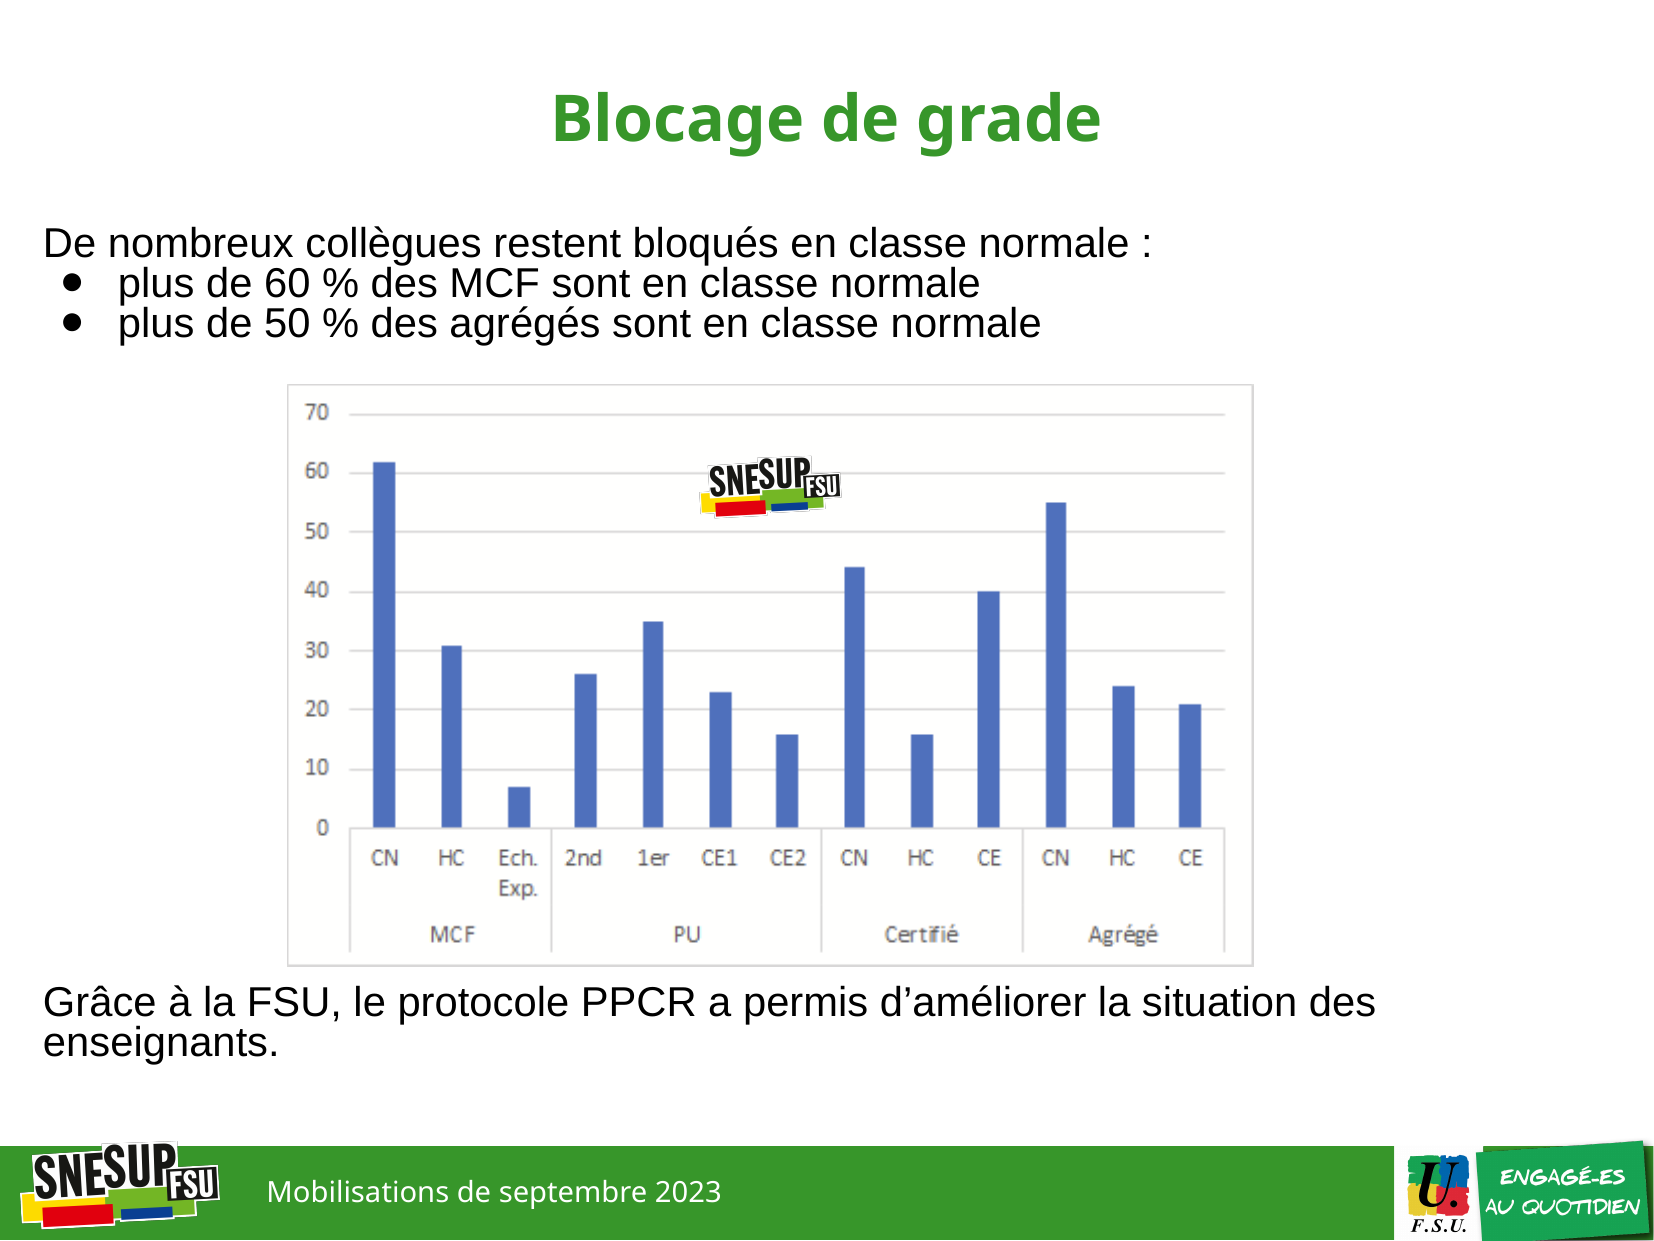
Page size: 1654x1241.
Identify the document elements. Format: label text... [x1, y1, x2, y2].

picture [287, 384, 1254, 967]
title Blocage de grade [82, 49, 1571, 197]
picture [1394, 1136, 1654, 1241]
picture [18, 1137, 222, 1232]
text_box De nombreux collègues restent bloqués en classe normale : plus de 60 % des MCF sont en classe normale plus de 50 % des agrégés sont en classe normale Grâce à la FSU, le protocole PPCR a permis d’améliorer la situation des enseignants. [28, 160, 1626, 1135]
